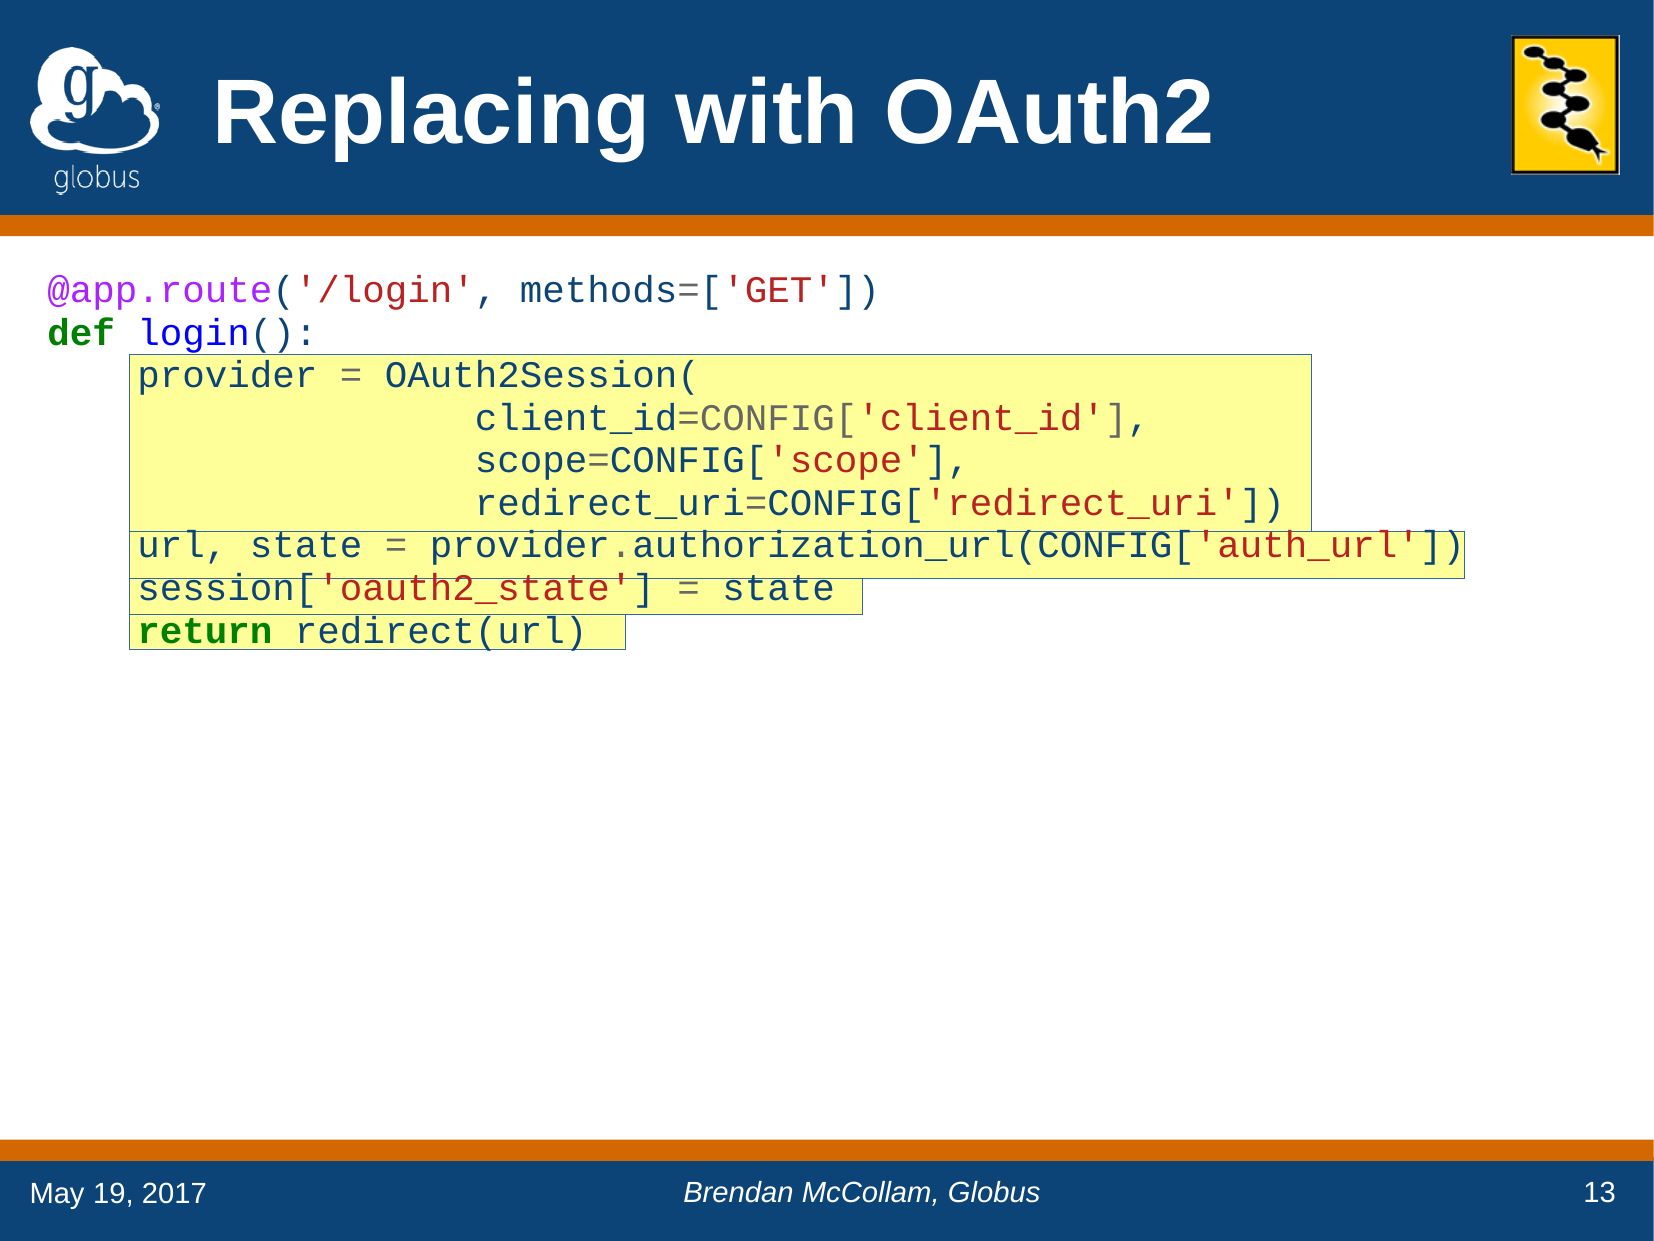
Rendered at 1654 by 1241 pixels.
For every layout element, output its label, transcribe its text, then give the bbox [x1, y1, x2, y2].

list @app.route('/login', methods=['GET']) def login(): provider = OAuth2Session( client_id=CONFIG['client_id'], scope=CONFIG['scope'], redirect_uri=CONFIG['redirect_uri']) url, state = provider.authorization_url(CONFIG['auth_url']) session['oauth2_state'] = state return redirect(url) [47, 271, 1607, 1111]
picture [30, 47, 160, 195]
picture [1511, 35, 1620, 175]
title Replacing with OAuth2 [212, 8, 1465, 216]
